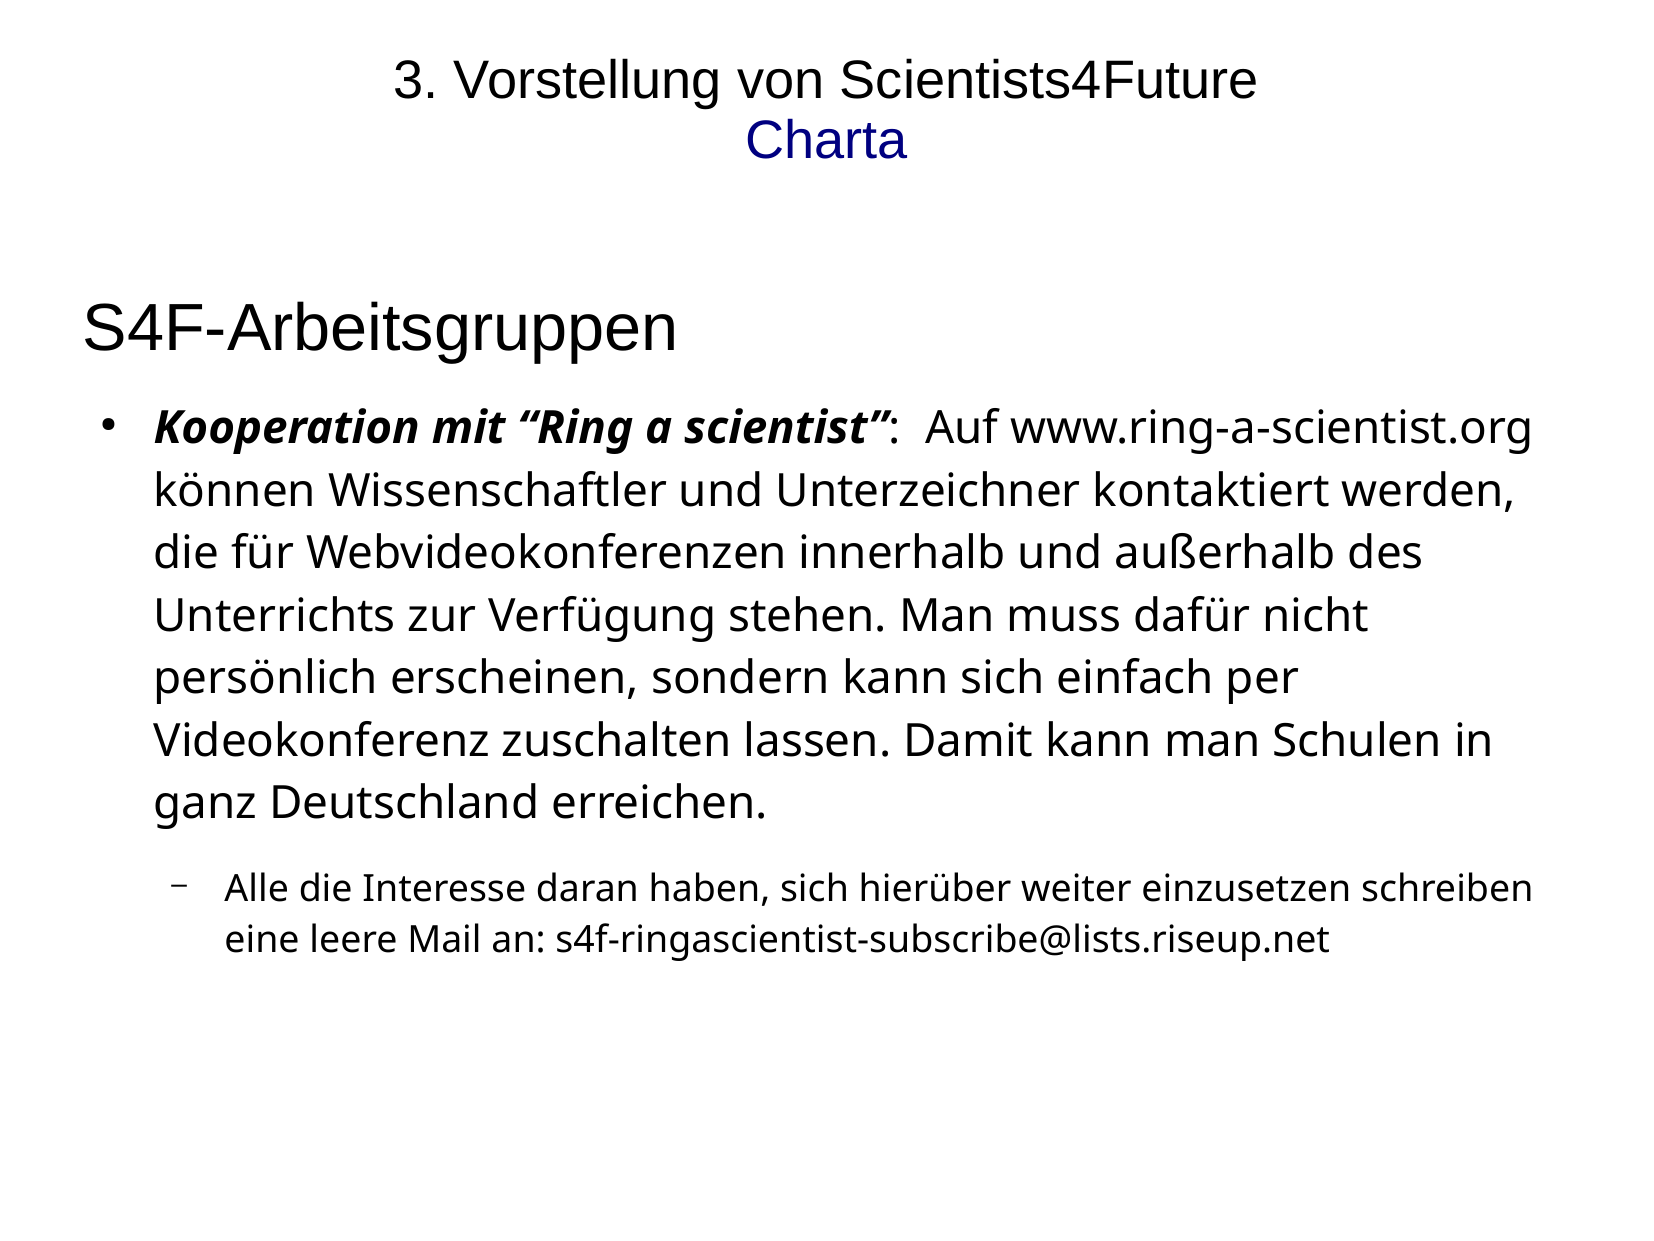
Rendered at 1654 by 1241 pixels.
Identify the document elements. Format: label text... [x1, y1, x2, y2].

list S4F-Arbeitsgruppen Kooperation mit “Ring a scientist”: Auf www.ring-a-scientist.org können Wissenschaftler und Unterzeichner kontaktiert werden, die für Webvideokonferenzen innerhalb und außerhalb des Unterrichts zur Verfügung stehen. Man muss dafür nicht persönlich erscheinen, sondern kann sich einfach per Videokonferenz zuschalten lassen. Damit kann man Schulen in ganz Deutschland erreichen. Alle die Interesse daran haben, sich hierüber weiter einzusetzen schreiben eine leere Mail an: s4f-ringascientist-subscribe@lists.riseup.net [82, 290, 1571, 1109]
title 3. Vorstellung von Scientists4Future Charta [82, 49, 1571, 257]
